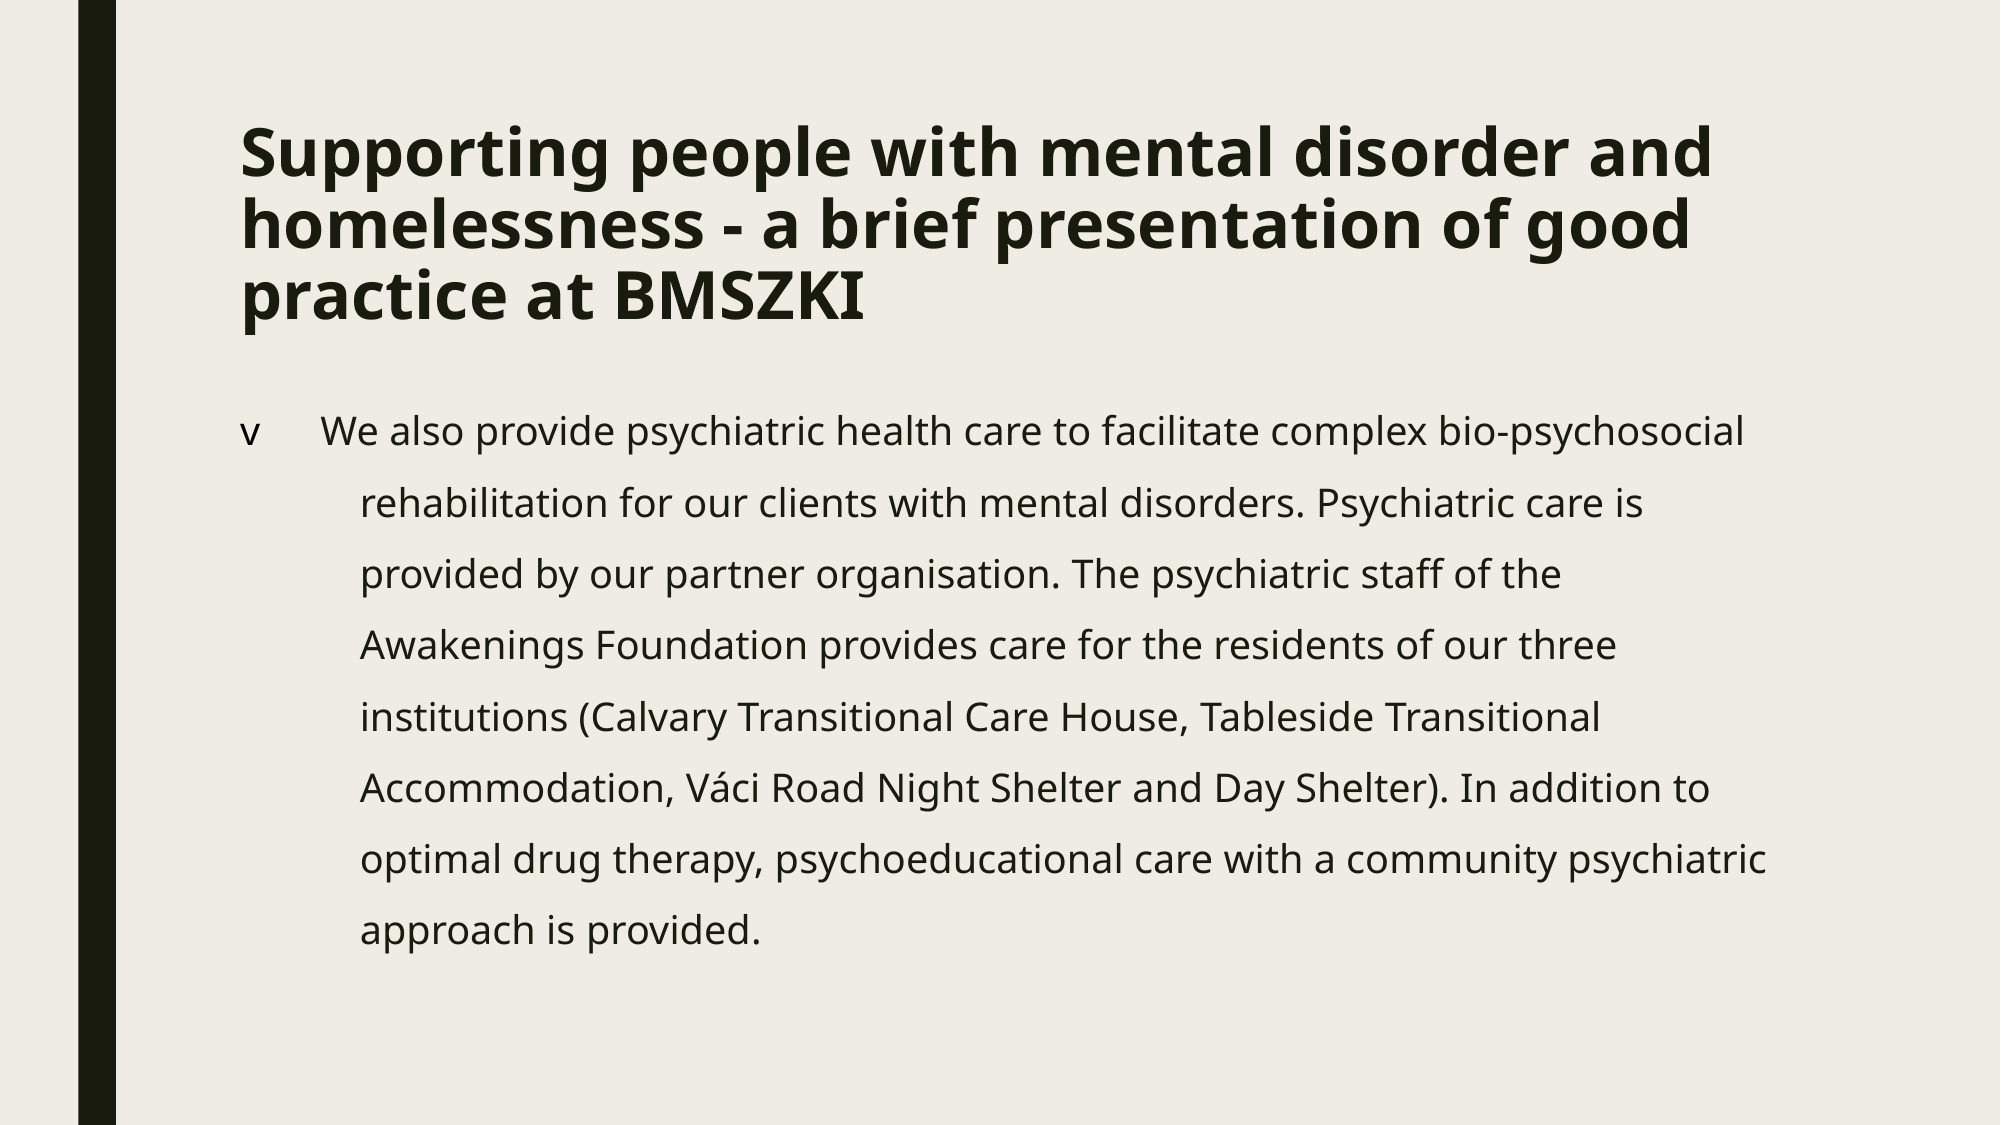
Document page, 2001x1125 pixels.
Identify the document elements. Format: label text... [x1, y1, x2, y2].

list We also provide psychiatric health care to facilitate complex bio-psychosocial rehabilitation for our clients with mental disorders. Psychiatric care is provided by our partner organisation. The psychiatric staff of the Awakenings Foundation provides care for the residents of our three institutions (Calvary Transitional Care House, Tableside Transitional Accommodation, Váci Road Night Shelter and Day Shelter). In addition to optimal drug therapy, psychoeducational care with a community psychiatric approach is provided. [225, 375, 1801, 963]
title Supporting people with mental disorder and homelessness - a brief presentation of good practice at BMSZKI [225, 112, 1801, 357]
